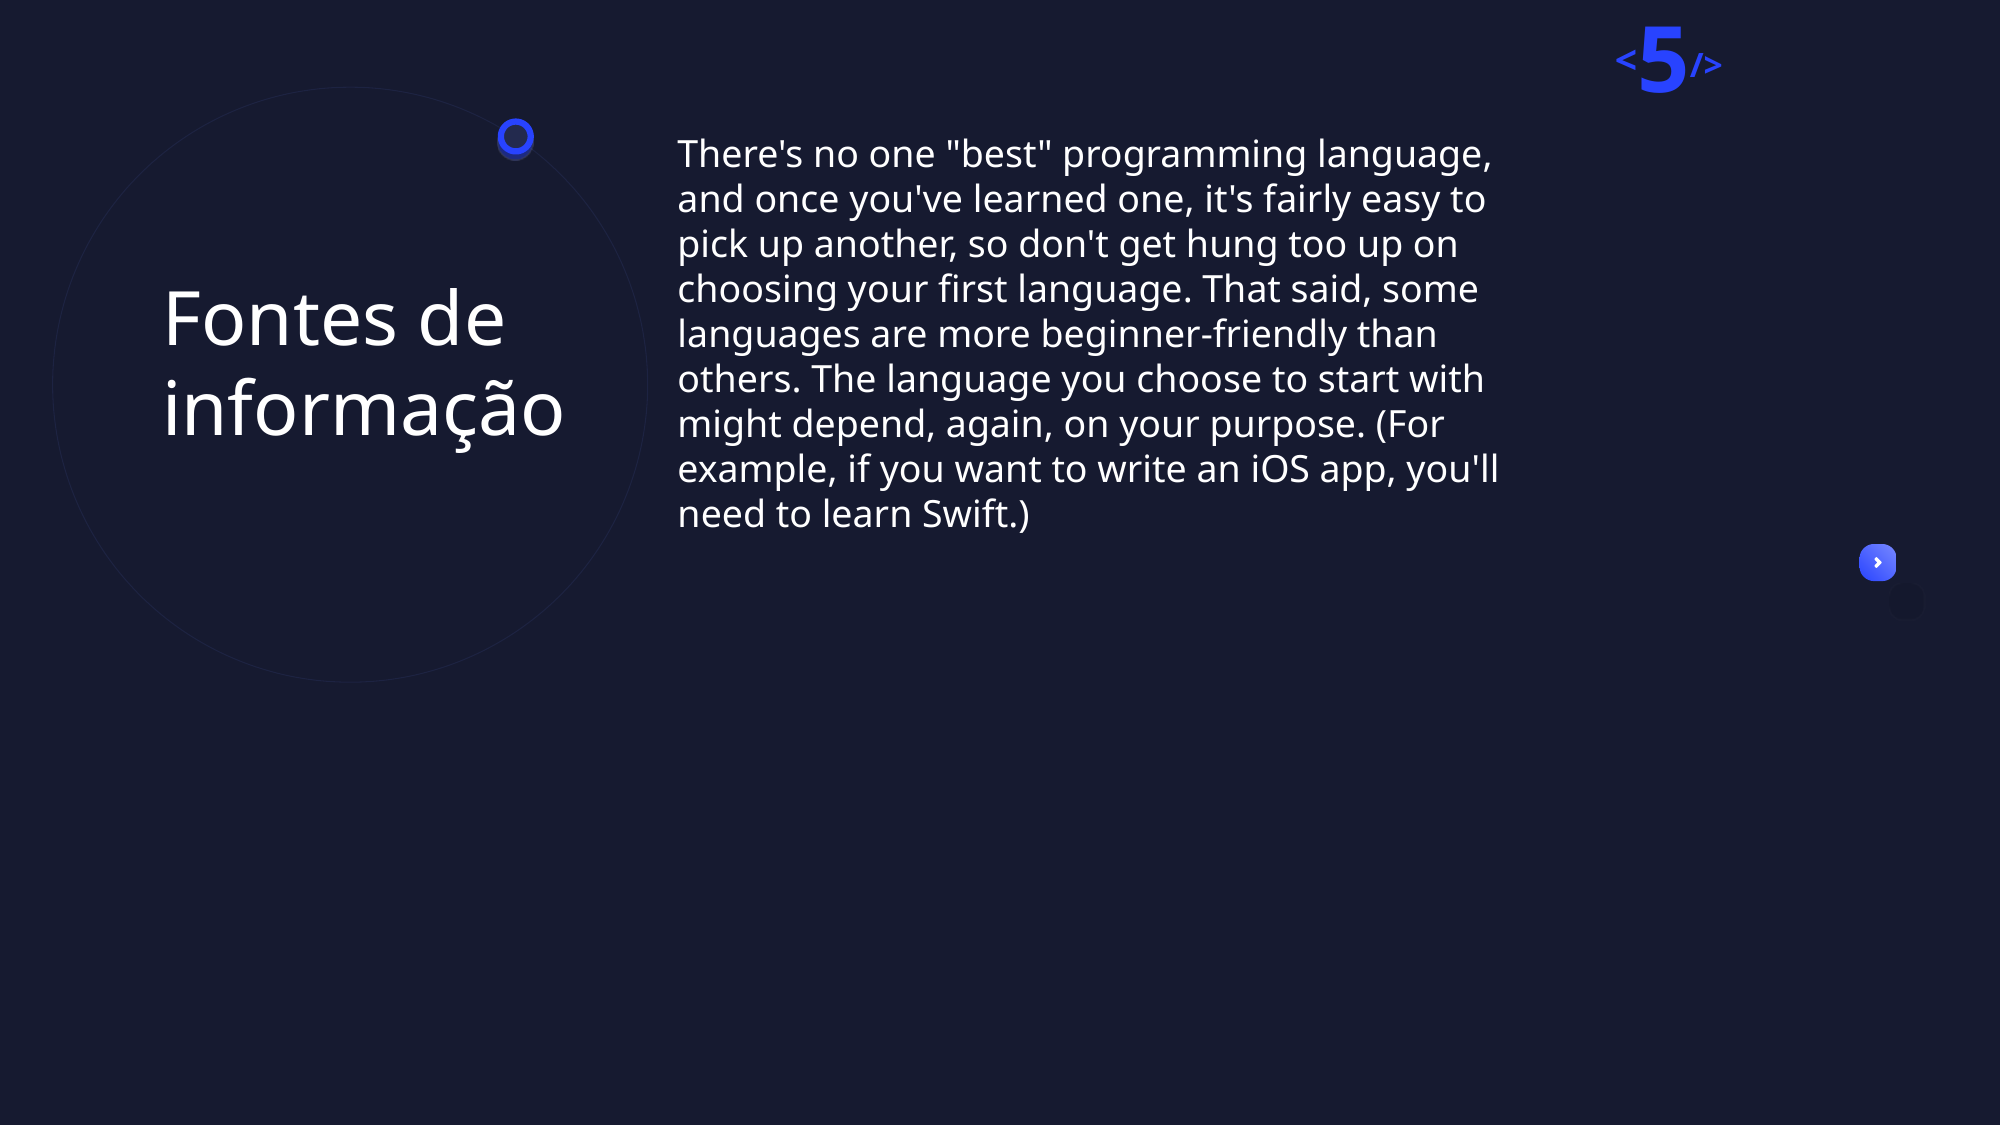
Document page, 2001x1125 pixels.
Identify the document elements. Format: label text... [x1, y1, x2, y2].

text_box [1859, 544, 1897, 582]
text_box Fontes de informação [147, 263, 663, 458]
text_box [52, 87, 639, 683]
text_box There's no one "best" programming language, and once you've learned one, it's fairly easy to pick up another, so don't get hung too up on choosing your first language. That said, some languages are more beginner-friendly than others. The language you choose to start with might depend, again, on your purpose. (For example, if you want to write an iOS app, you'll need to learn Swift.) [663, 122, 1571, 542]
